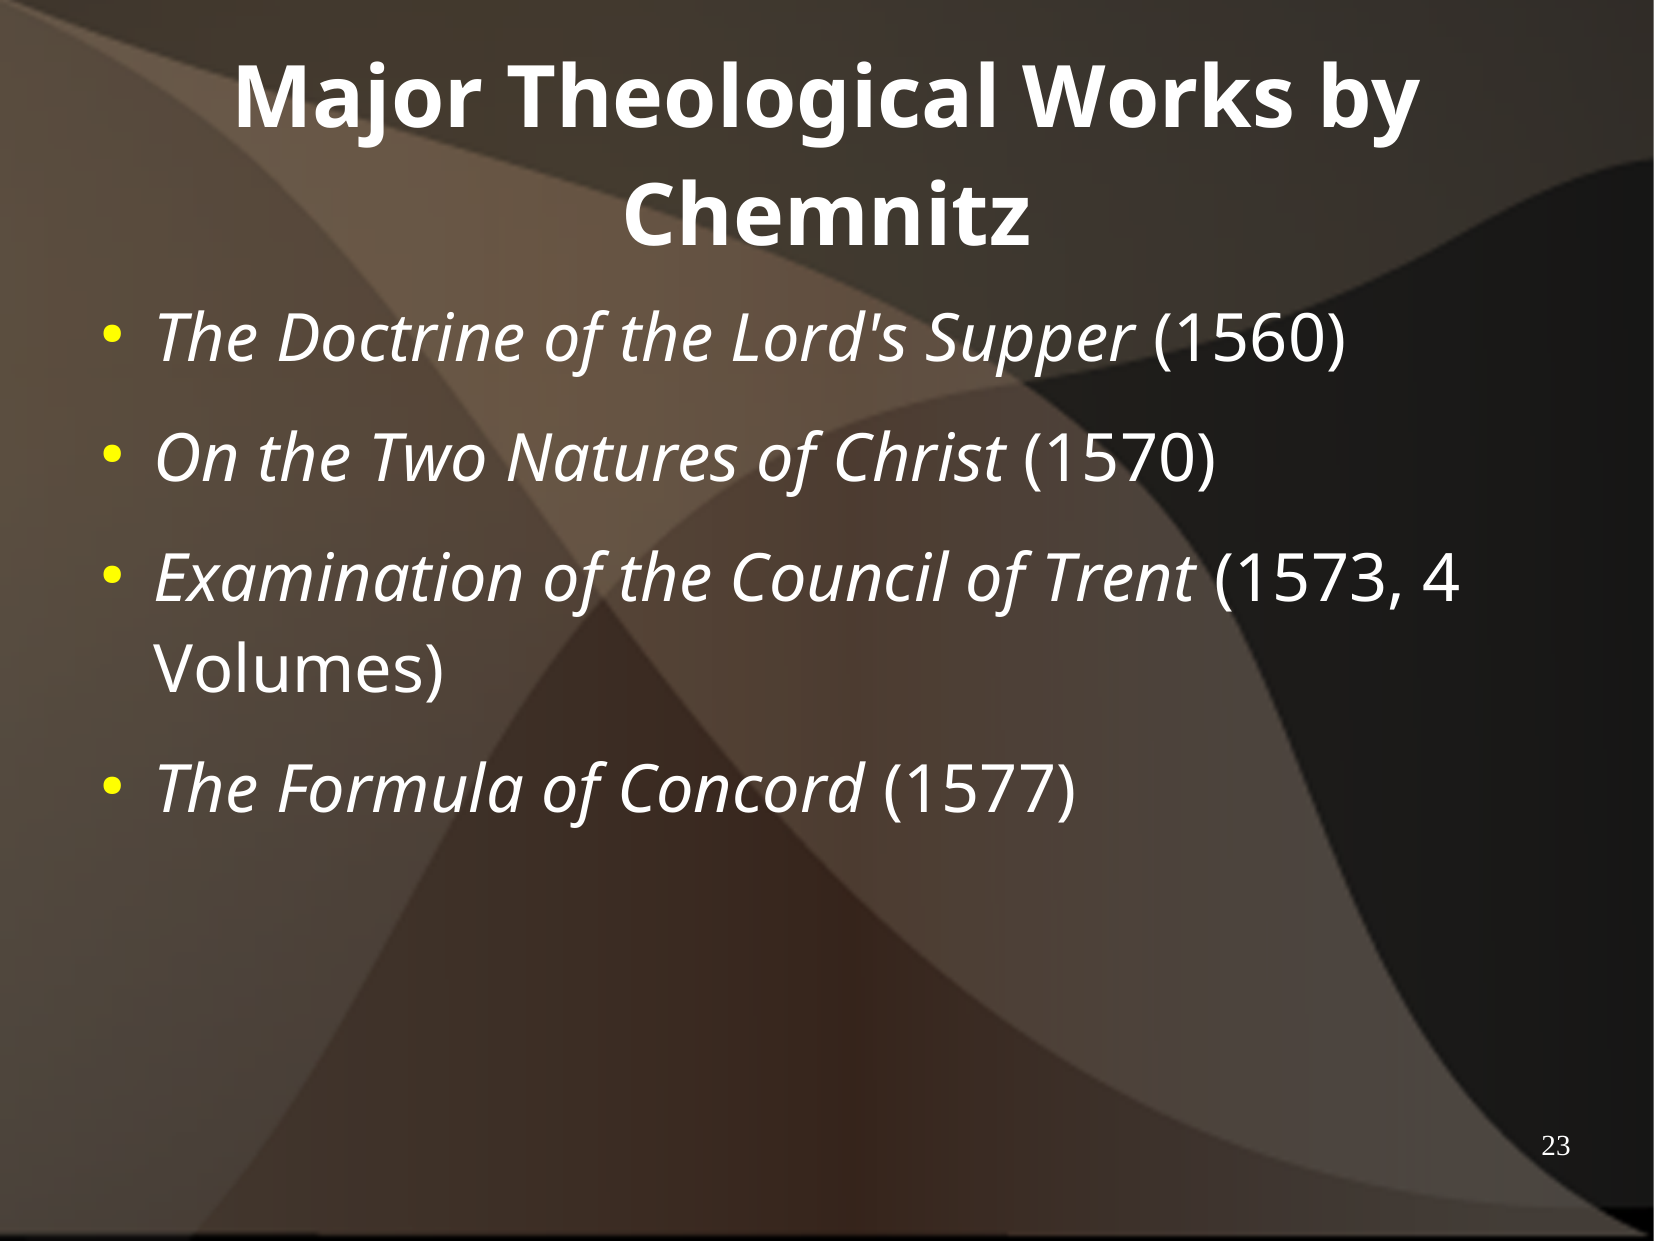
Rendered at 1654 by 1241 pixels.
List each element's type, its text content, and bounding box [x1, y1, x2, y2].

list The Doctrine of the Lord's Supper (1560) On the Two Natures of Christ (1570) Examination of the Council of Trent (1573, 4 Volumes) The Formula of Concord (1577) [82, 290, 1571, 1010]
title Major Theological Works by Chemnitz [82, 49, 1571, 257]
picture [0, 0, 1654, 1241]
